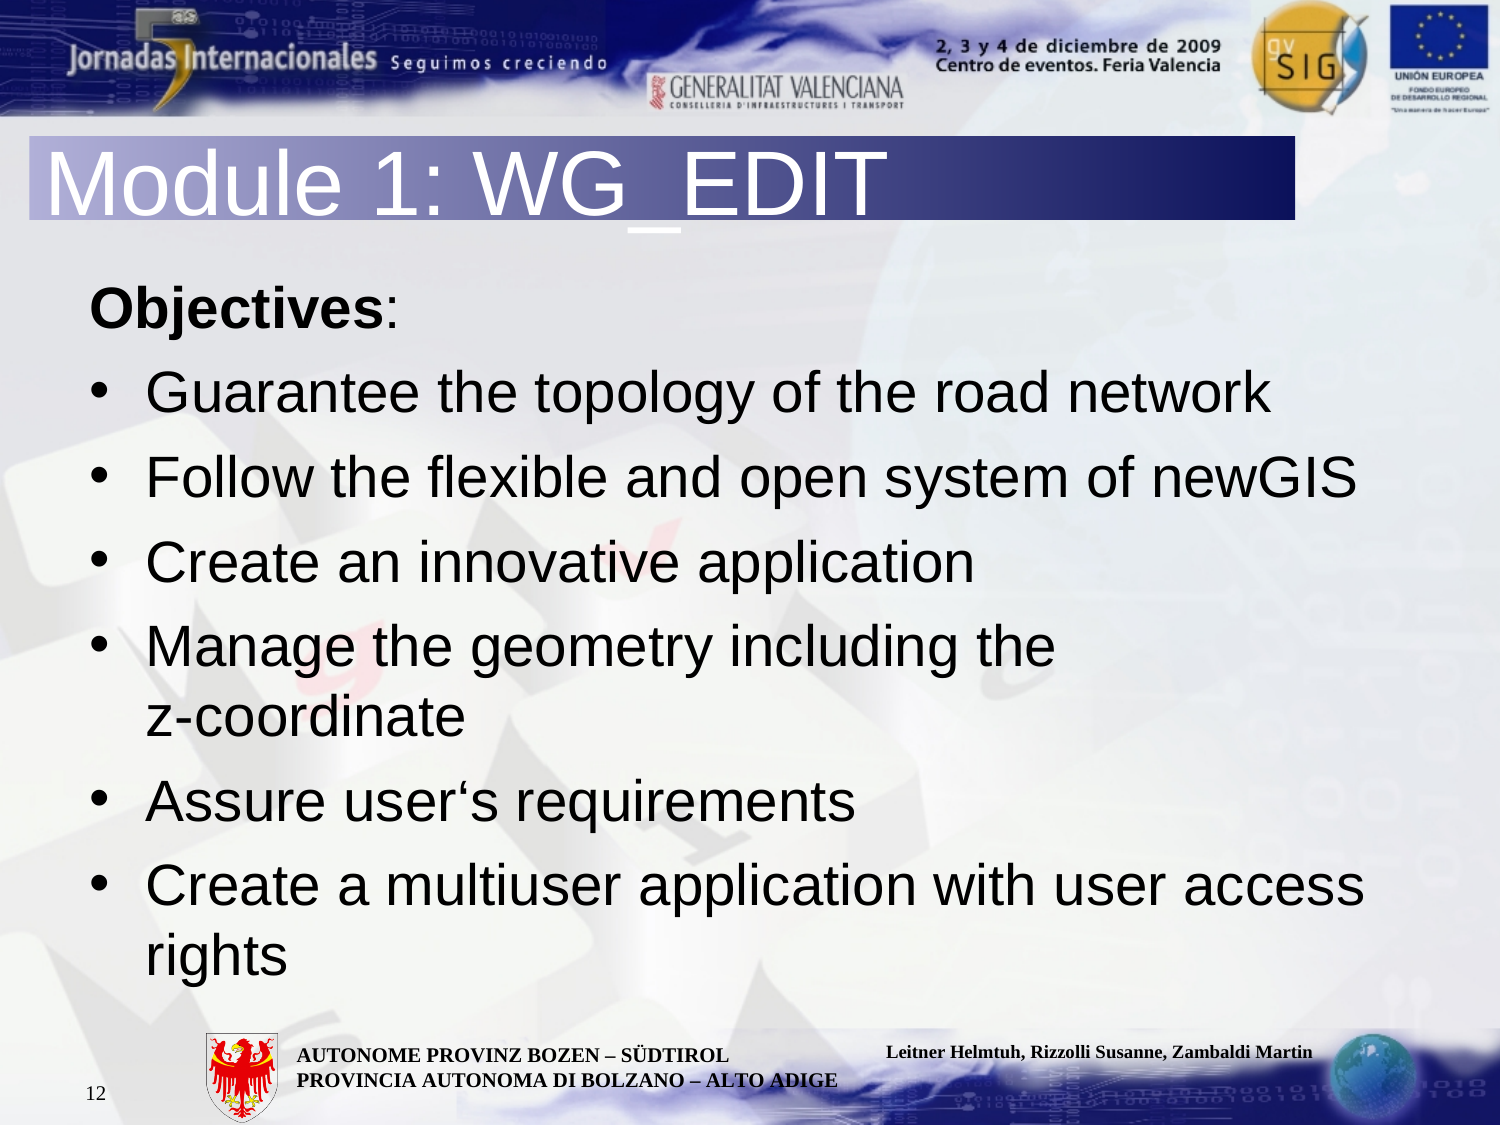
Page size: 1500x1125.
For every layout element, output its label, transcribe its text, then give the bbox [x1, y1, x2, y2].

list Objectives: Guarantee the topology of the road network Follow the flexible and open system of newGIS Create an innovative application Manage the geometry including the z-coordinate Assure user‘s requirements Create a multiuser application with user access rights [75, 262, 1426, 1080]
text_box Module 1: WG_EDIT [29, 136, 1296, 220]
picture [0, 0, 1500, 1125]
